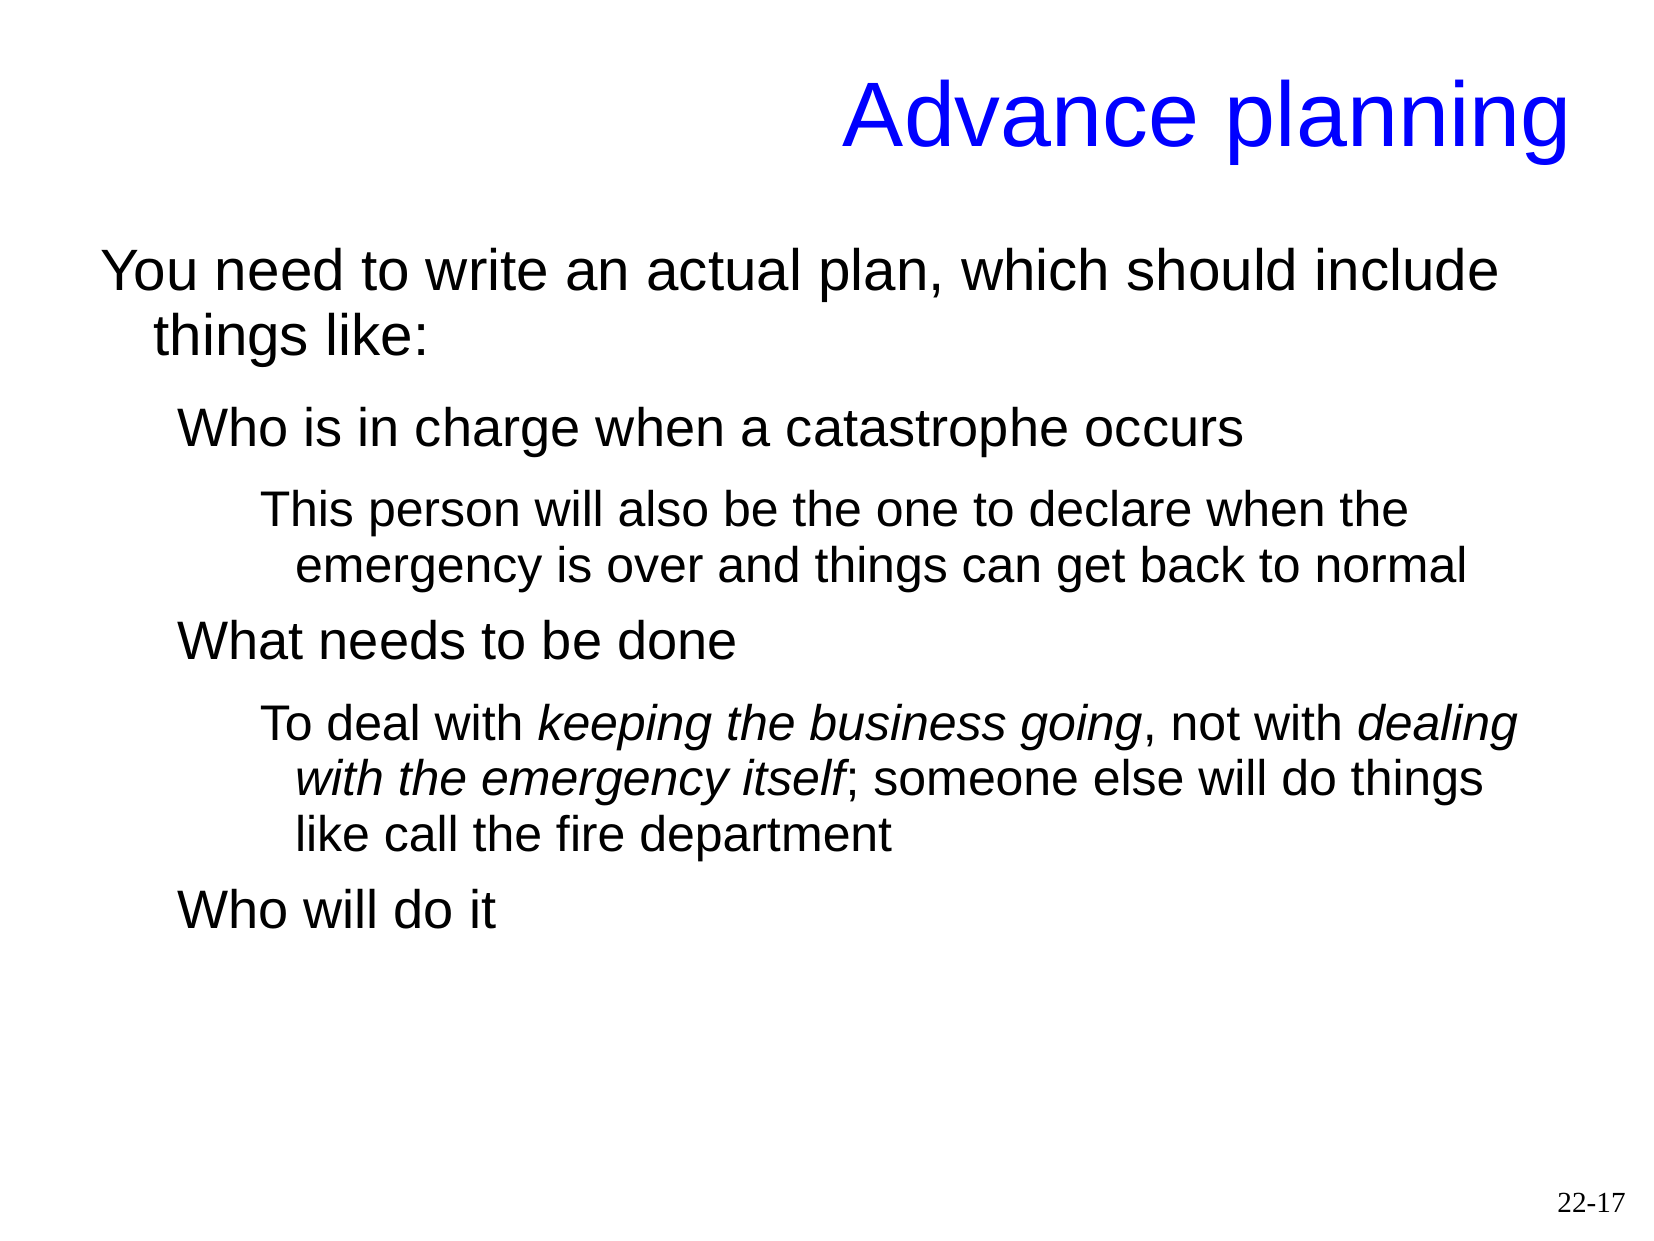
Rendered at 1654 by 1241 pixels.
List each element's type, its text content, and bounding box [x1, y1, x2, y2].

list You need to write an actual plan, which should include things like: Who is in charge when a catastrophe occurs This person will also be the one to declare when the emergency is over and things can get back to normal What needs to be done To deal with keeping the business going, not with dealing with the emergency itself; someone else will do things like call the fire department Who will do it [82, 237, 1571, 1156]
title Advance planning [84, 18, 1573, 211]
